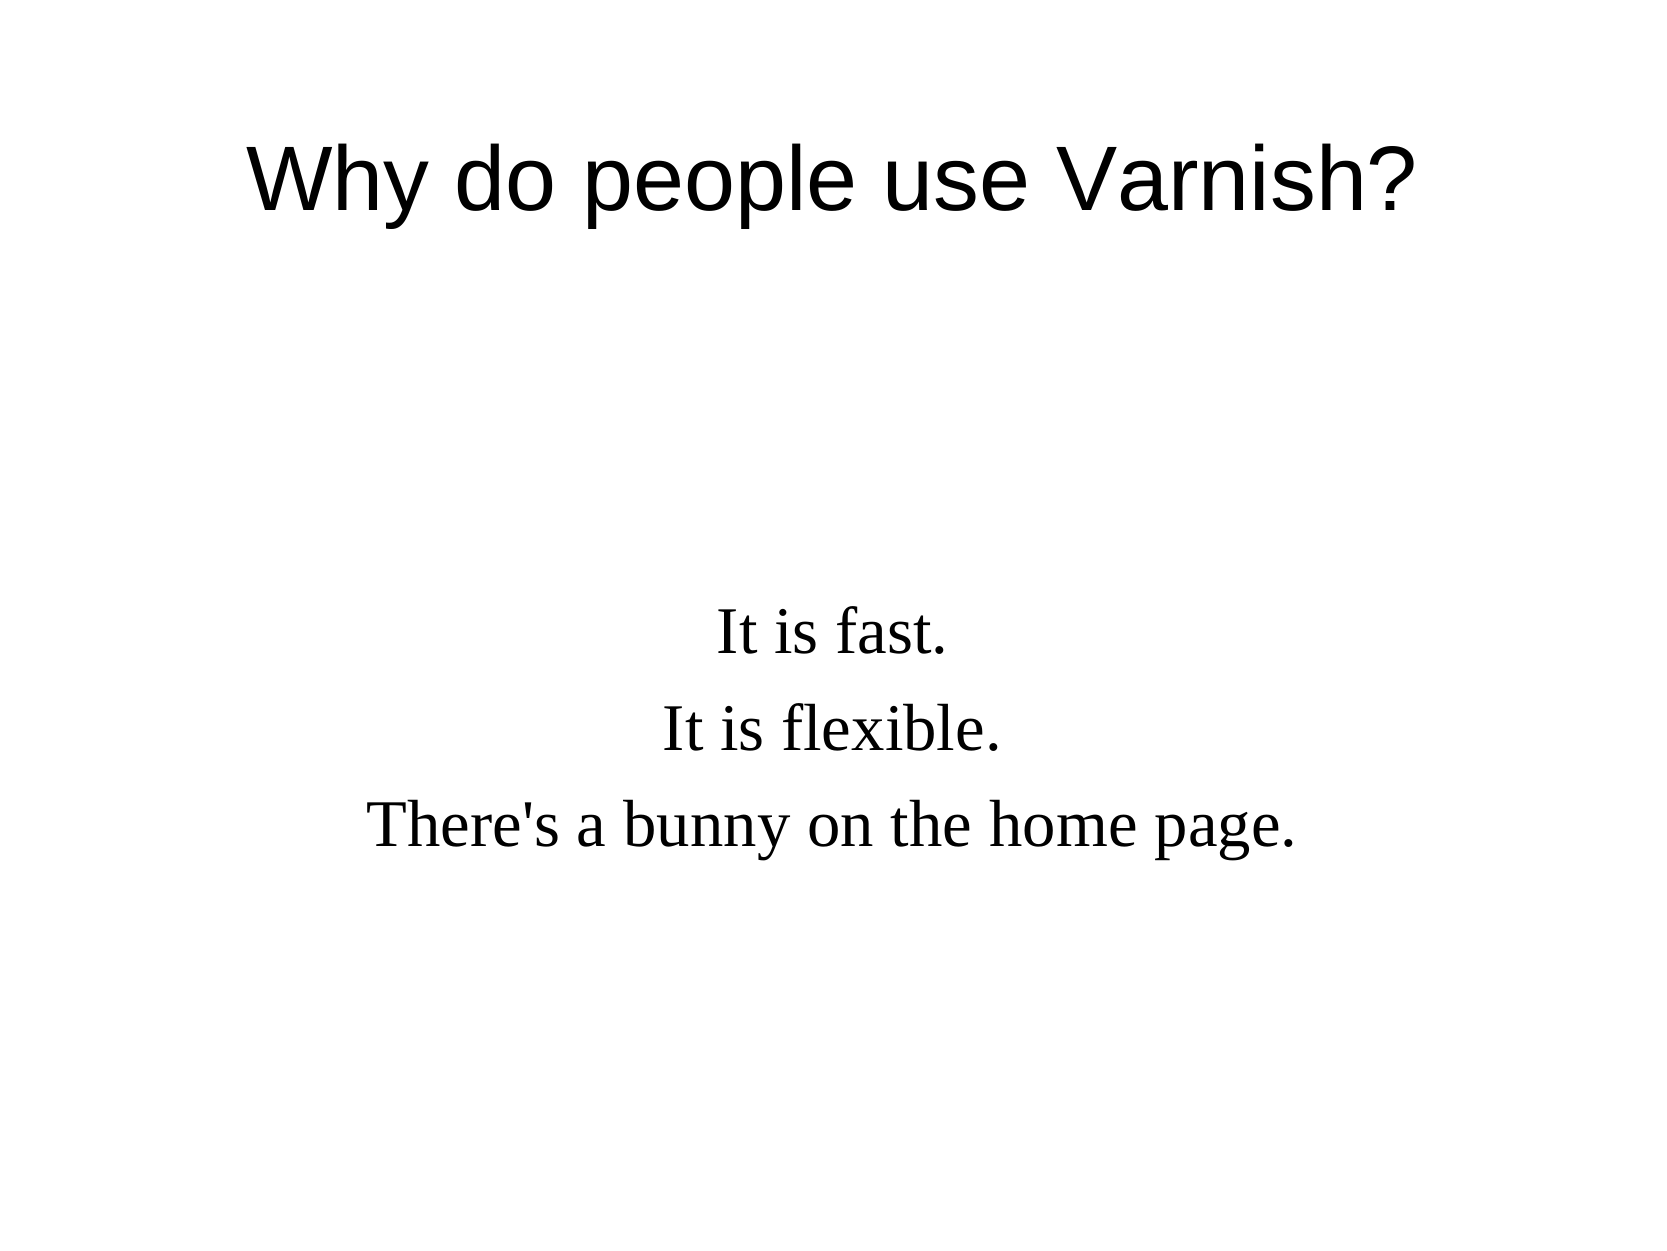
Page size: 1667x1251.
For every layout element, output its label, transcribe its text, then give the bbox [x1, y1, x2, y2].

subtitle It is fast. It is flexible. There's a bunny on the home page. [124, 360, 1541, 1086]
title Why do people use Varnish? [124, 110, 1541, 319]
